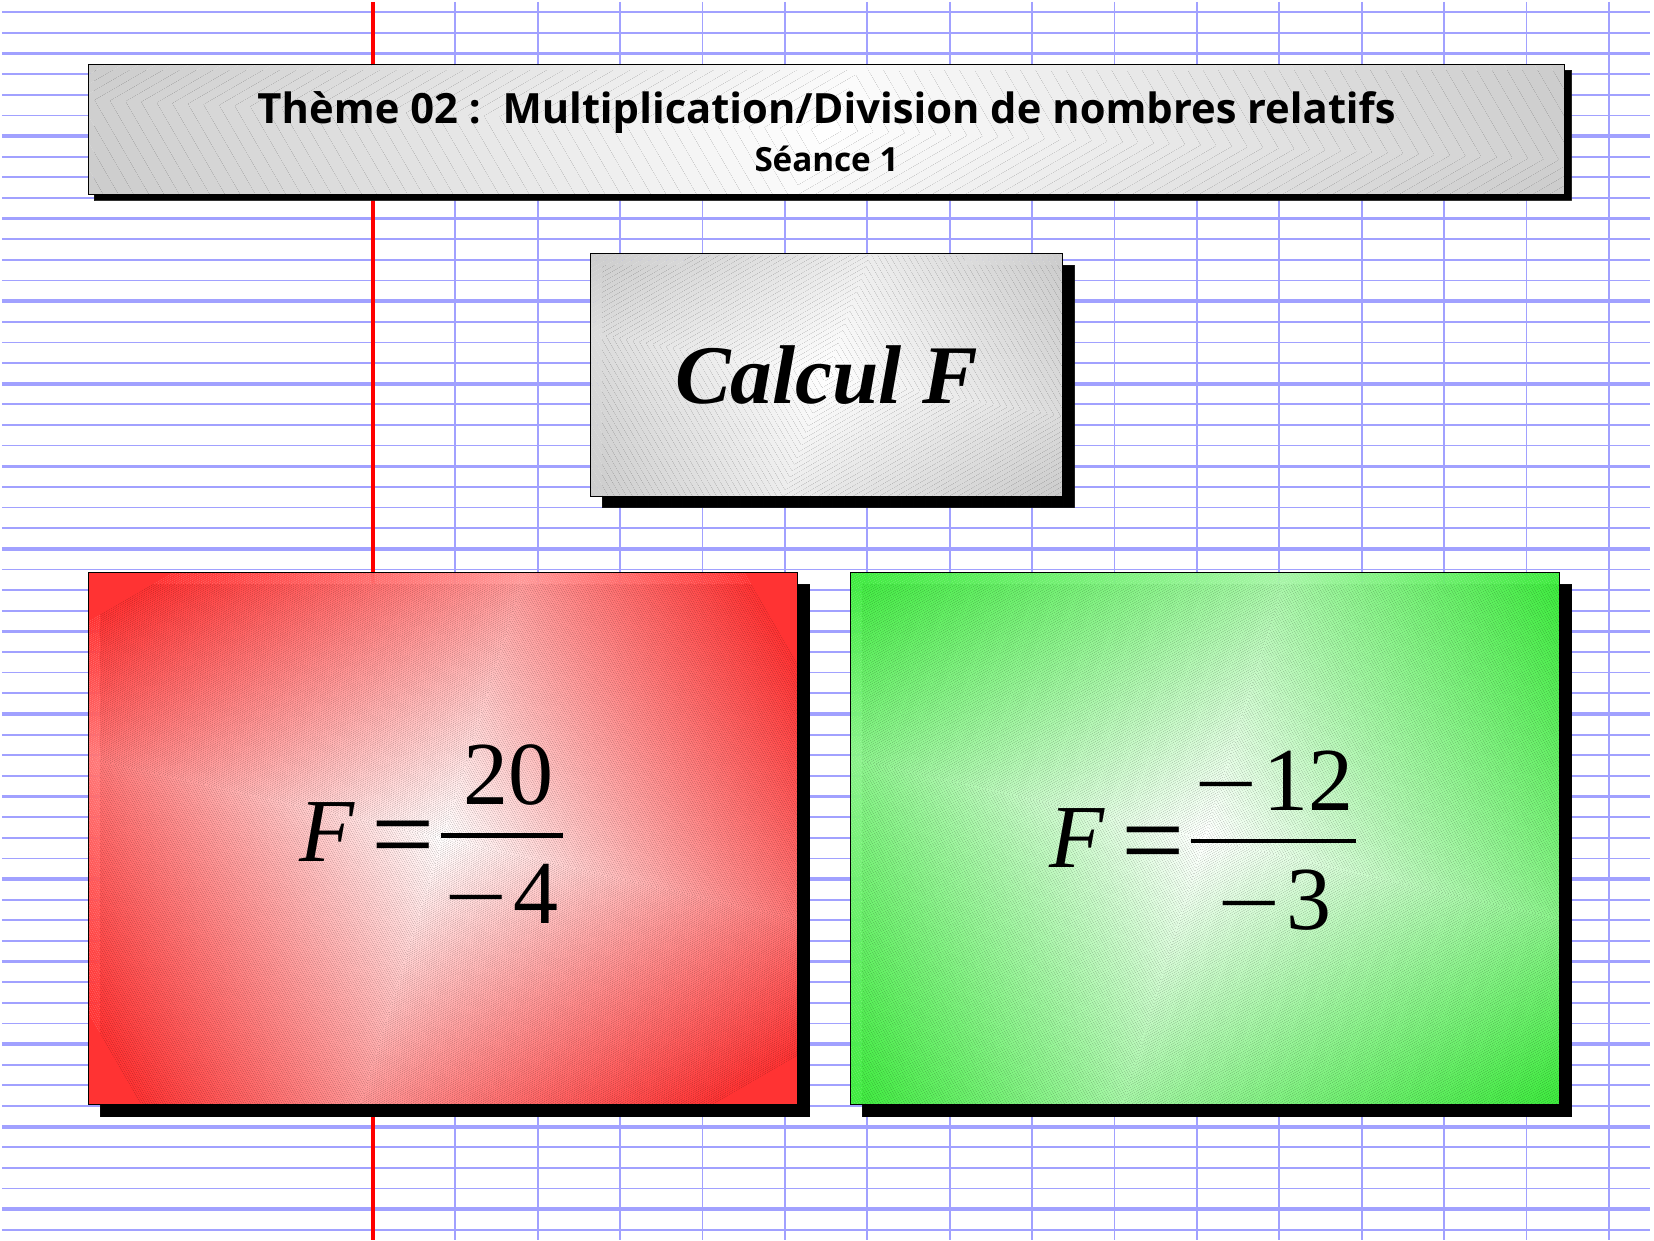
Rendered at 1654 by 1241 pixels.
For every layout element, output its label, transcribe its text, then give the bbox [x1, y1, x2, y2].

chart [1021, 732, 1384, 951]
text_box [88, 572, 798, 1105]
picture [0, 0, 1654, 1241]
text_box Calcul F [590, 253, 1063, 497]
text_box [850, 572, 1560, 1105]
chart [271, 726, 592, 946]
text_box Thème 02 : Multiplication/Division de nombres relatifs Séance 1 [88, 64, 1565, 195]
